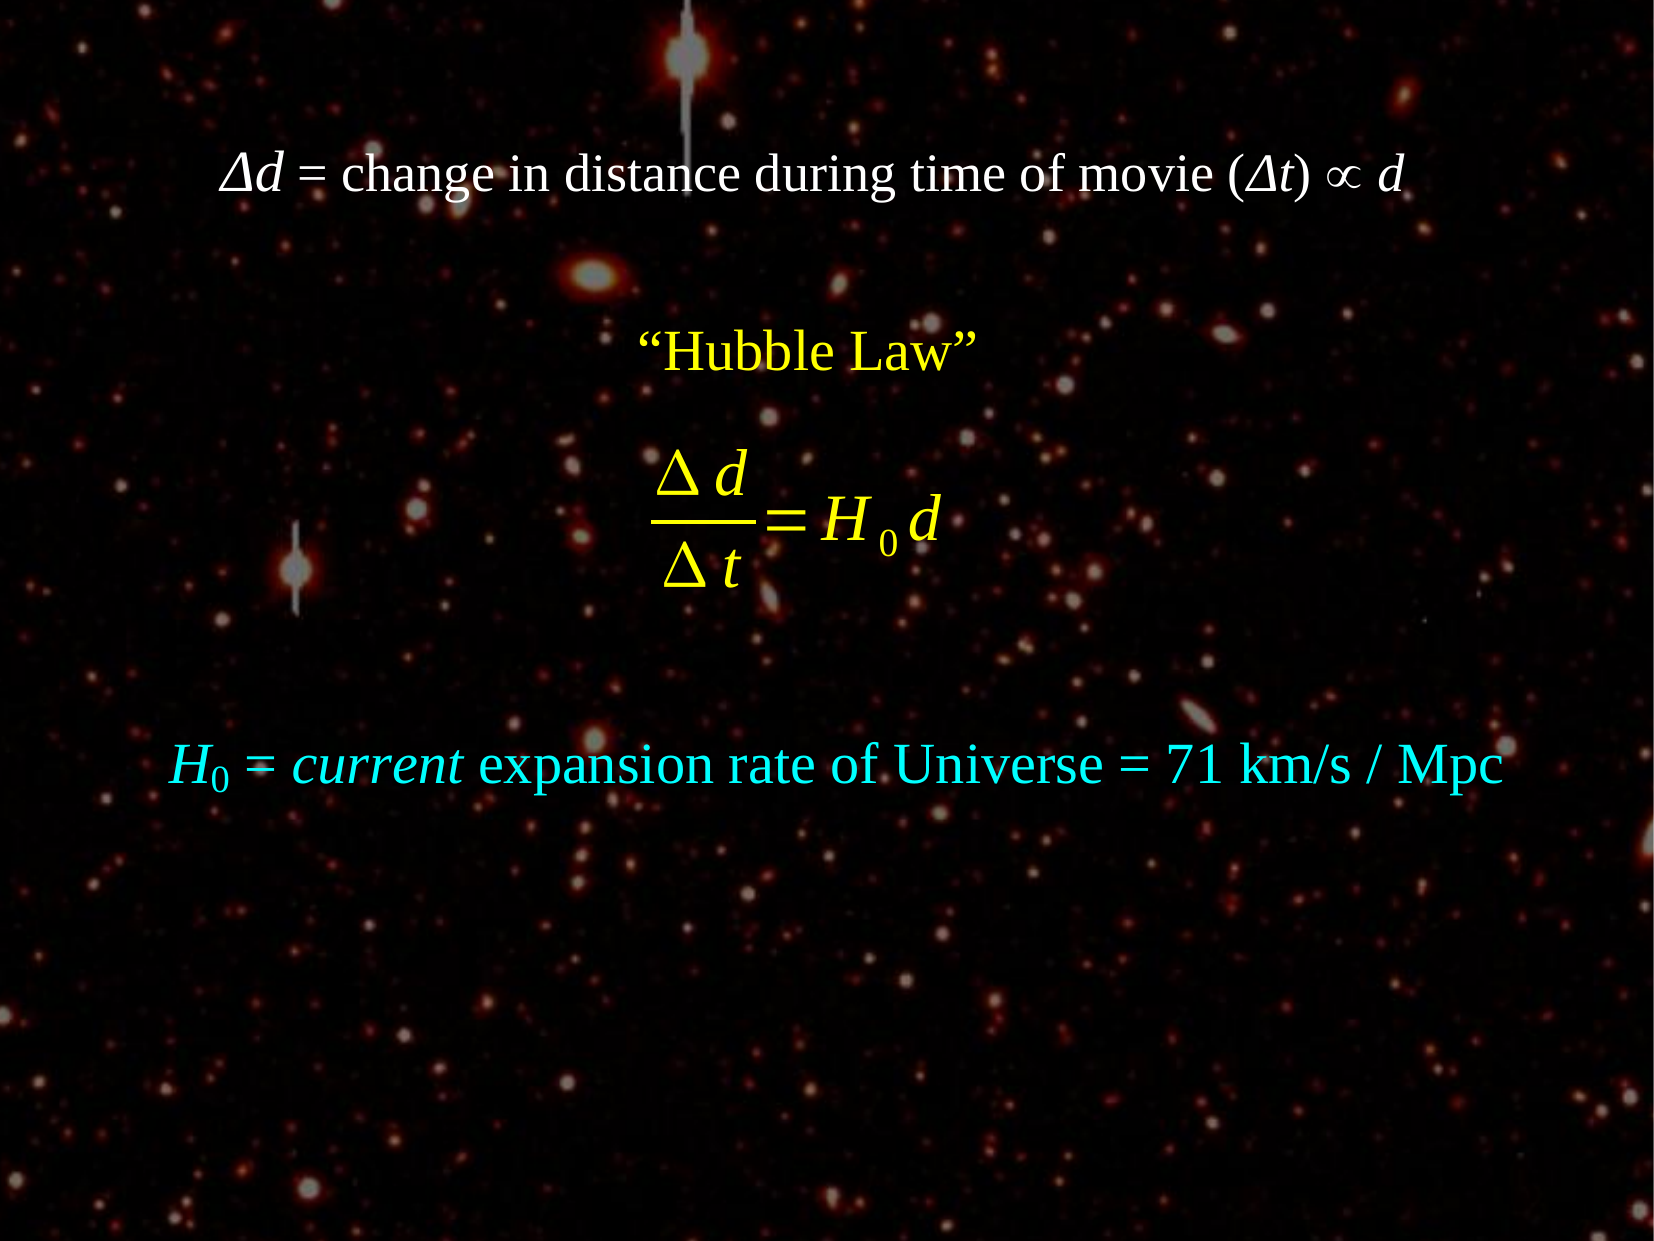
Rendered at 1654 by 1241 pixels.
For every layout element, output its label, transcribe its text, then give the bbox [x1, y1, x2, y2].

text_box H0 = current expansion rate of Universe = 71 km/s / Mpc [168, 731, 1505, 801]
text_box “Hubble Law” [637, 318, 979, 384]
text_box Δd = change in distance during time of movie (Δt) ∝ d [220, 139, 1405, 209]
chart [641, 435, 947, 609]
picture [0, 0, 1654, 1241]
